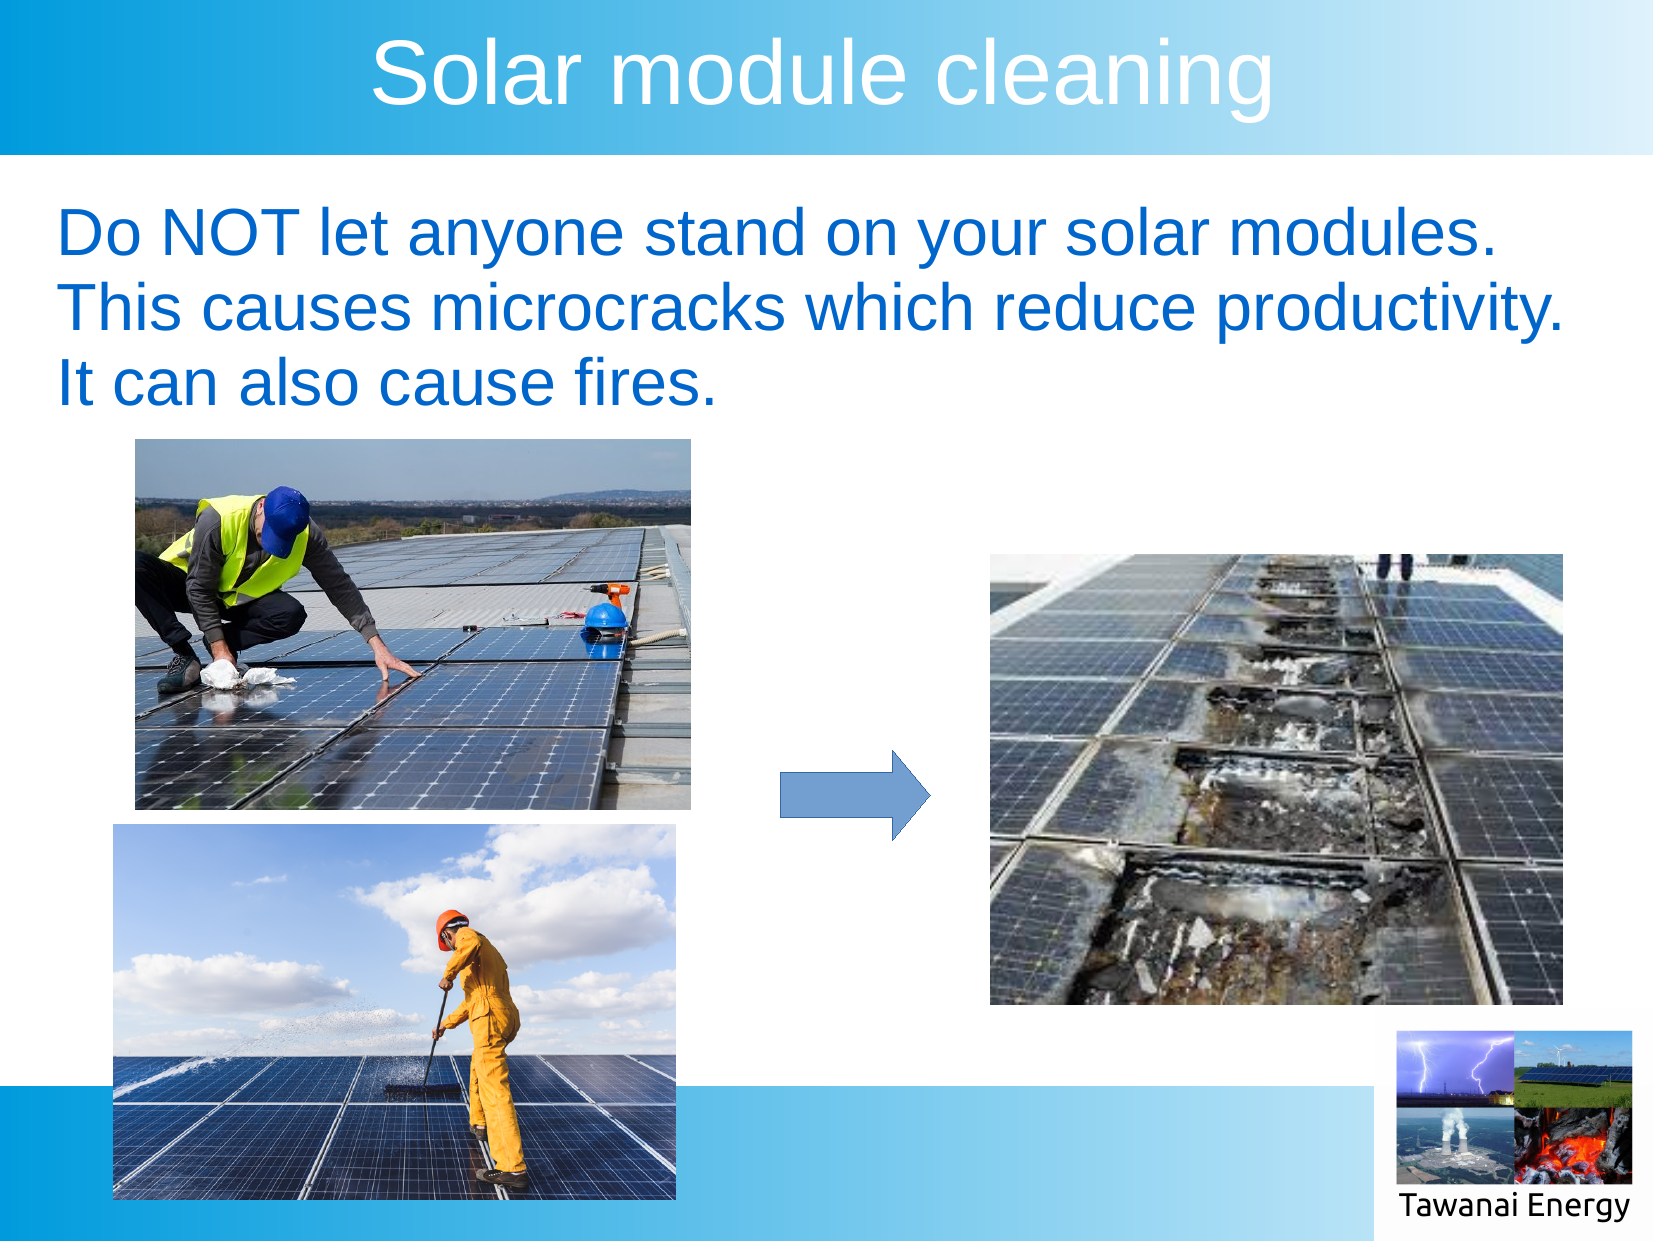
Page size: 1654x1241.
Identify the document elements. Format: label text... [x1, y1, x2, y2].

picture [113, 824, 676, 1241]
text_box [780, 750, 931, 841]
picture [1374, 1009, 1654, 1241]
title Solar module cleaning [79, 20, 1568, 126]
list Do NOT let anyone stand on your solar modules. This causes microcracks which reduce productivity. It can also cause fires. [56, 195, 1621, 946]
picture [990, 554, 1563, 1006]
picture [135, 439, 691, 811]
